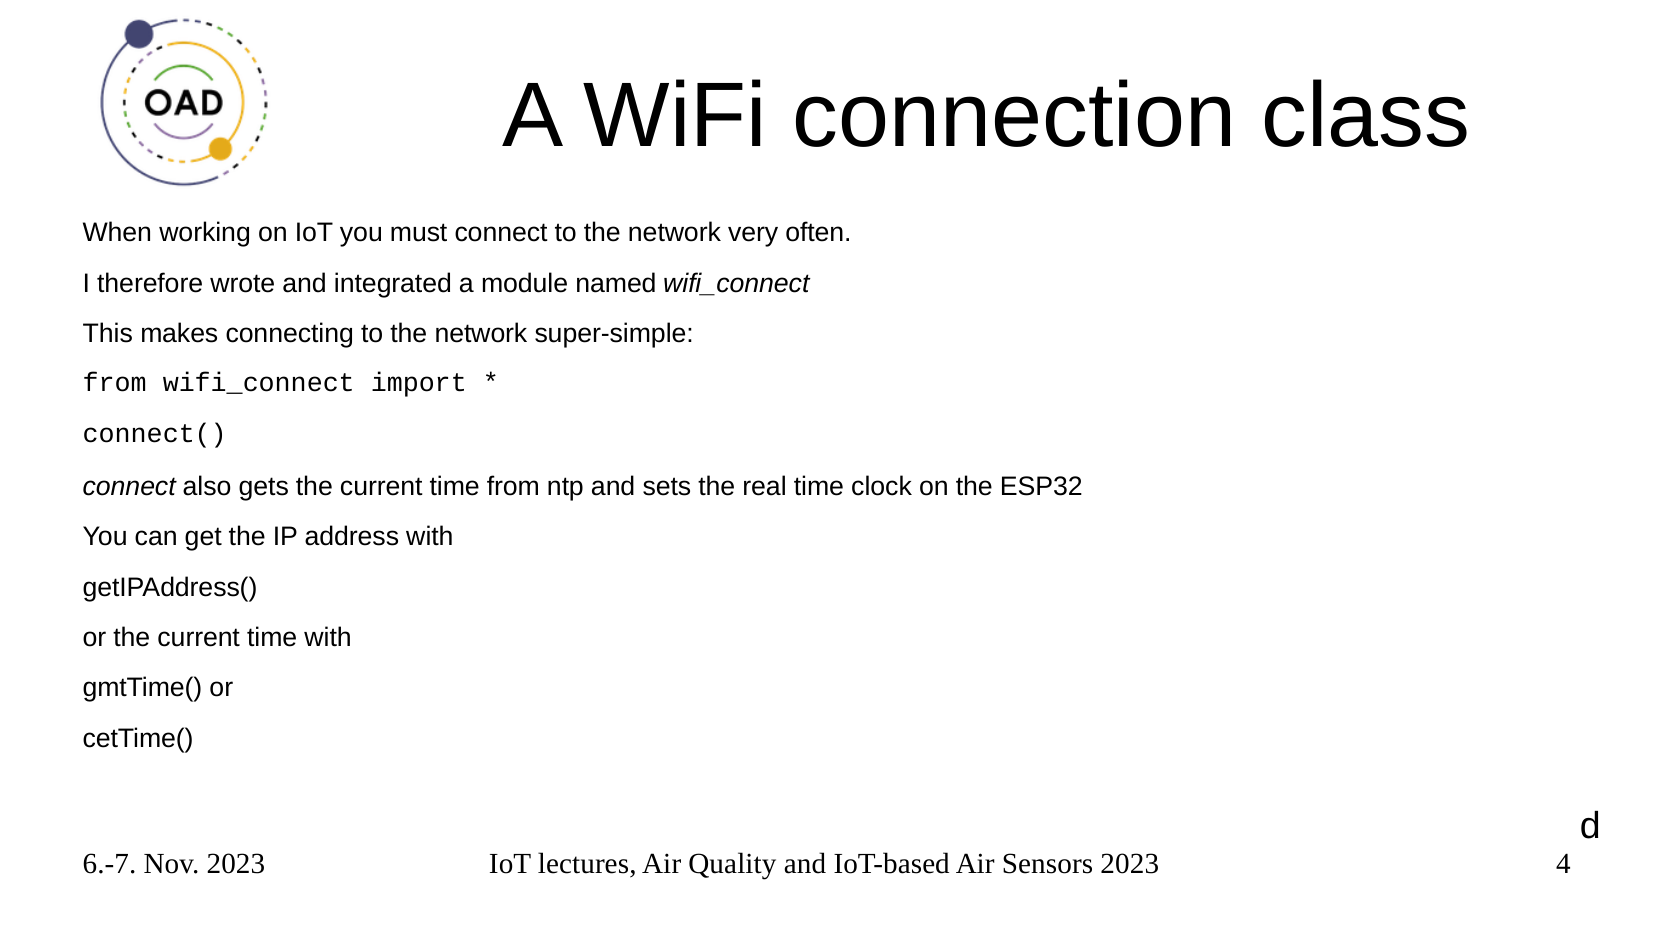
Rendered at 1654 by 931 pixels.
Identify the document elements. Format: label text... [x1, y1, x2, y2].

text_box d [1564, 797, 1616, 855]
title A WiFi connection class [403, 37, 1571, 193]
picture [59, 4, 303, 207]
list When working on IoT you must connect to the network very often. I therefore wrote and integrated a module named wifi_connect This makes connecting to the network super-simple: from wifi_connect import * connect() connect also gets the current time from ntp and sets the real time clock on the ESP32 You can get the IP address with getIPAddress() or the current time with gmtTime() or cetTime() [82, 217, 1571, 758]
